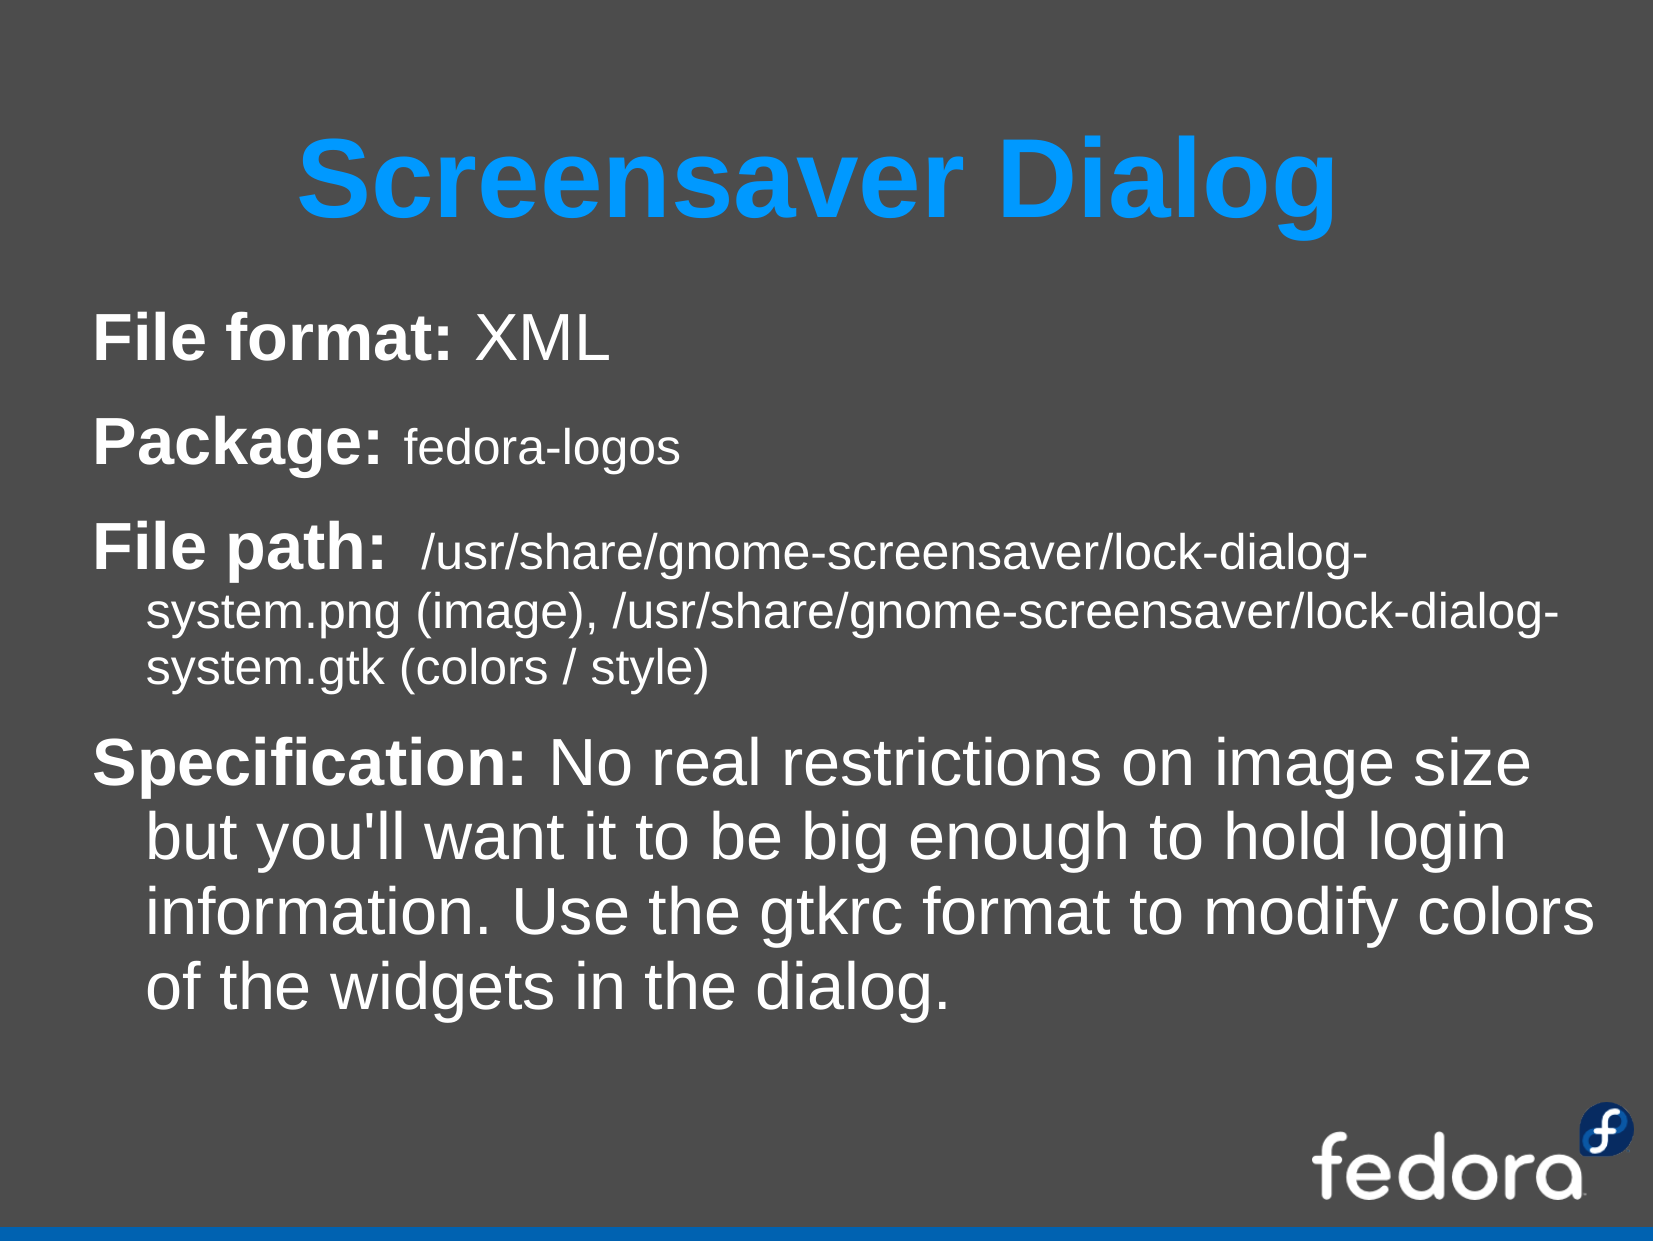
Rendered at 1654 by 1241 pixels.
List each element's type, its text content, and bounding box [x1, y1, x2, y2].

list File format: XML Package: fedora-logos File path: /usr/share/gnome-screensaver/lock-dialog-system.png (image), /usr/share/gnome-screensaver/lock-dialog-system.gtk (colors / style) Specification: No real restrictions on image size but you'll want it to be big enough to hold login information. Use the gtkrc format to modify colors of the widgets in the dialog. [74, 300, 1612, 1082]
picture [1312, 1102, 1634, 1200]
title Screensaver Dialog [112, 75, 1524, 283]
